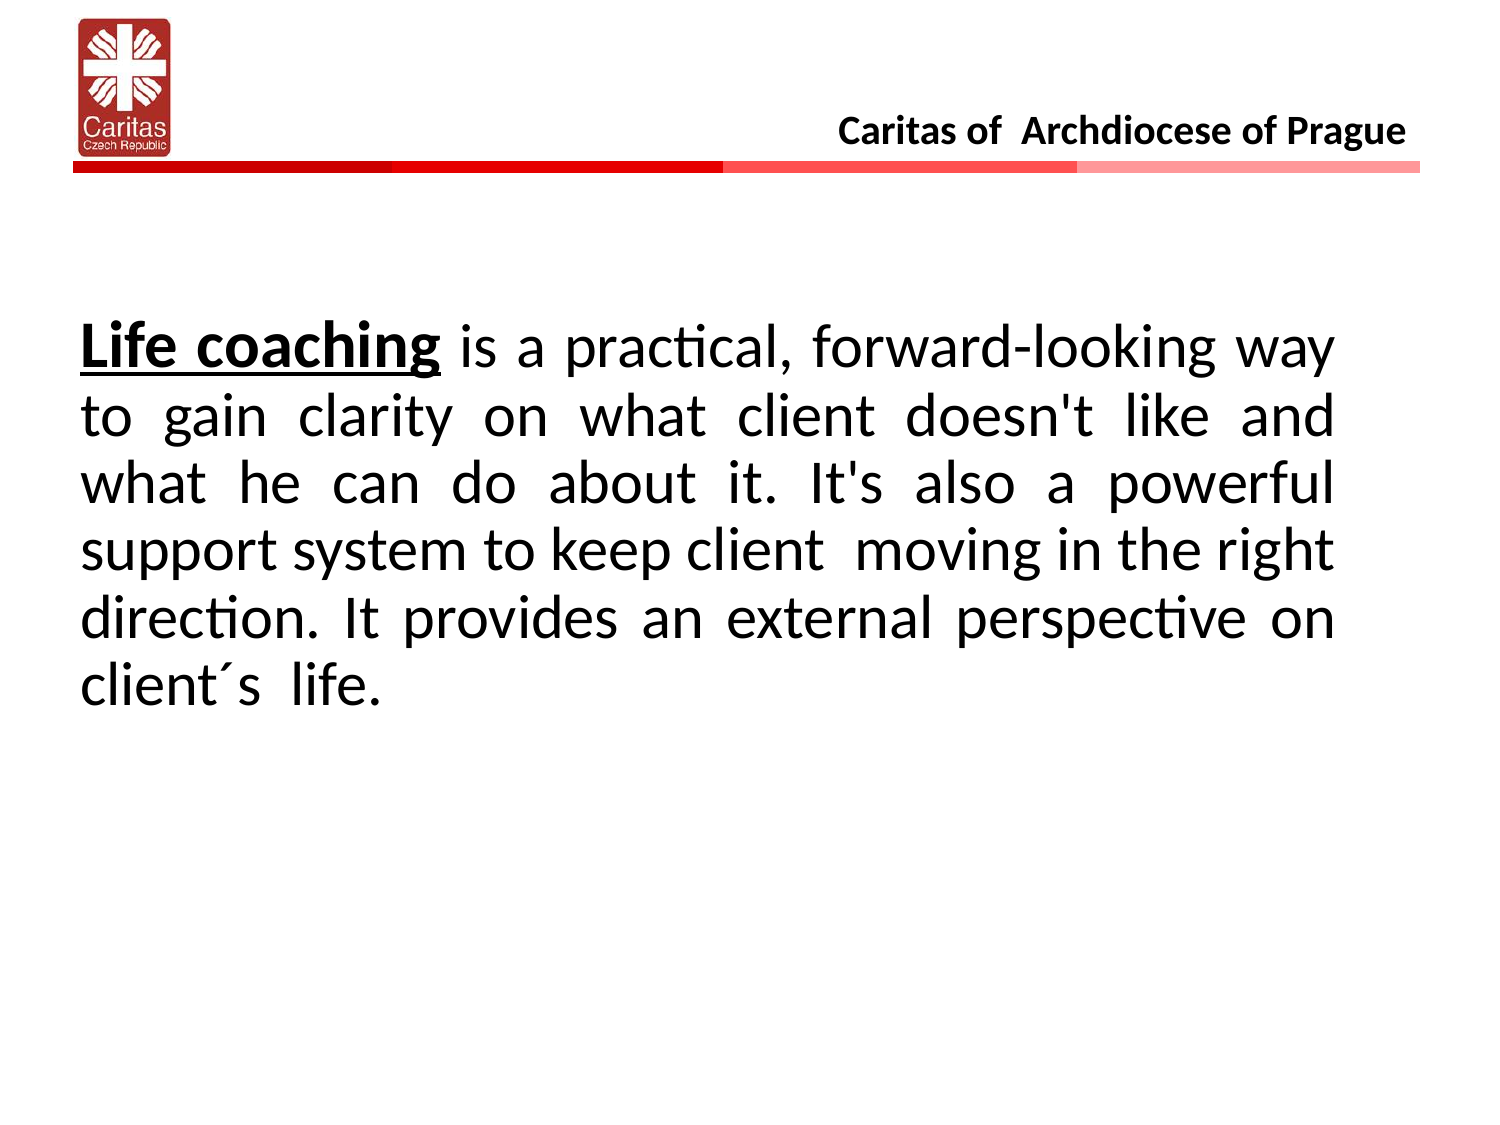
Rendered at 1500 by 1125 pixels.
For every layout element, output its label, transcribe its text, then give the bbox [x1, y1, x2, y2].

text_box Life coaching is a practical, forward-looking way to gain clarity on what client doesn't like and what he can do about it. It's also a powerful support system to keep client moving in the right direction. It provides an external perspective on client´s life. [65, 303, 1352, 846]
text_box Caritas of Archdiocese of Prague [253, 88, 1459, 191]
text_box [73, 161, 1420, 173]
picture [74, 17, 174, 160]
